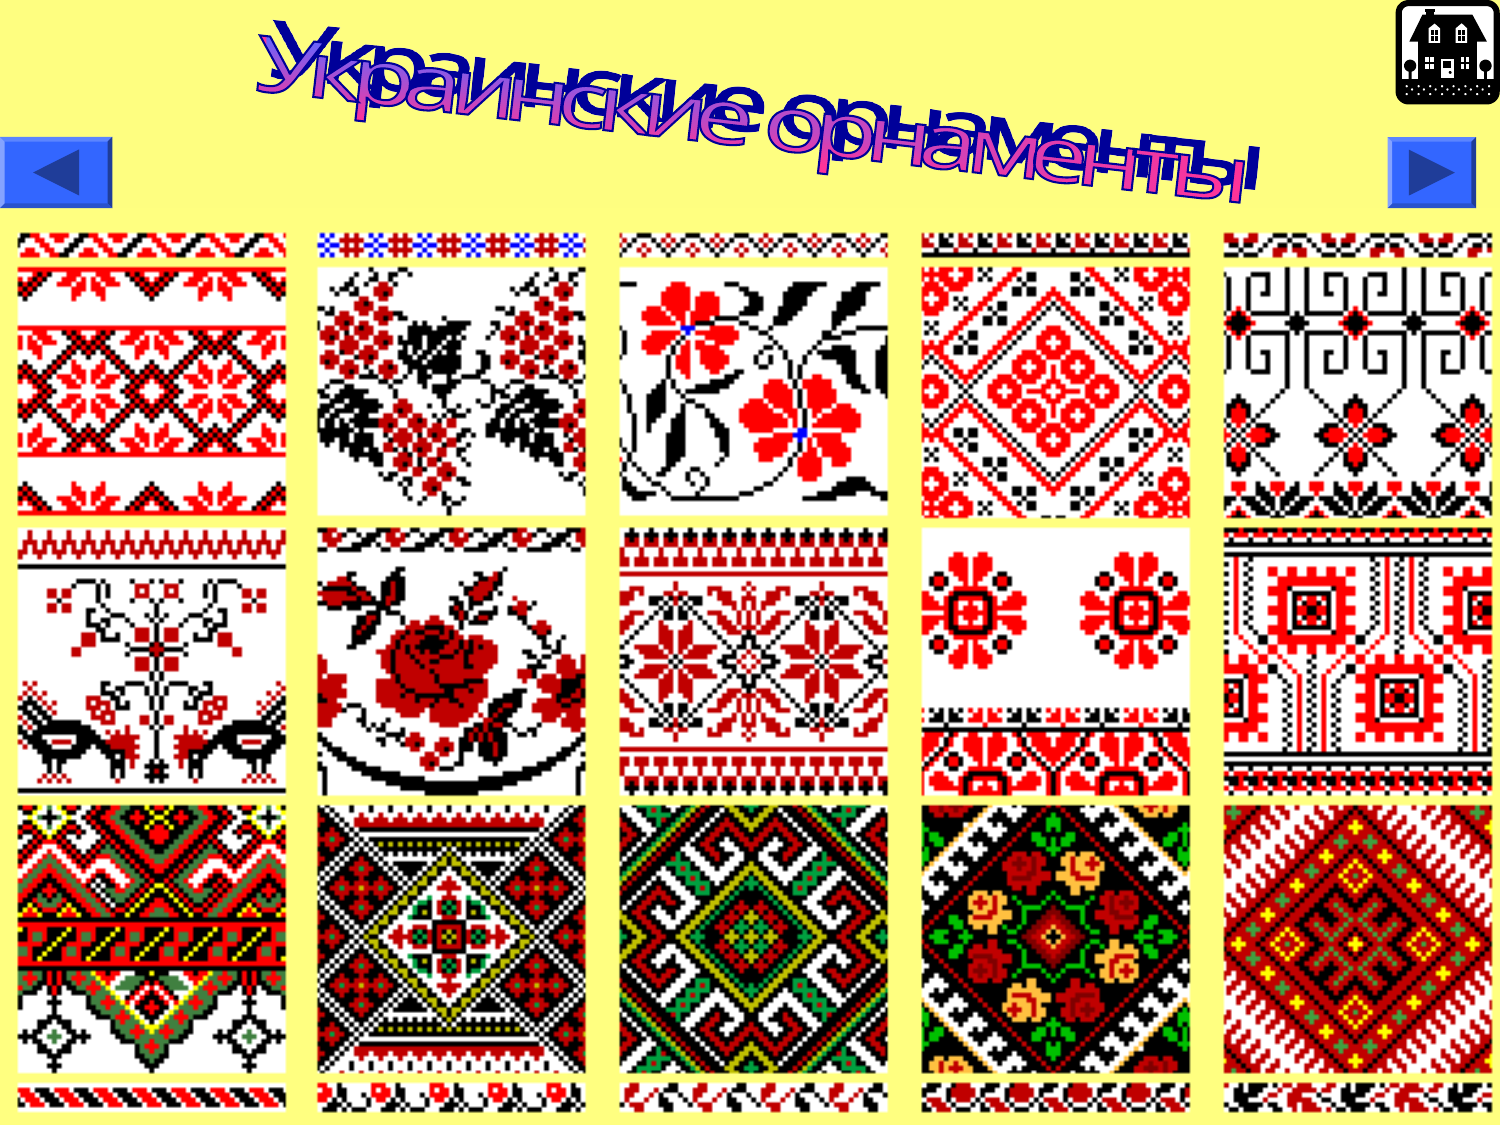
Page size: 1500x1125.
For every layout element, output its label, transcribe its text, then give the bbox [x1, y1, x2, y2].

text_box Украинские орнаменты [510, 78, 749, 146]
text_box [1388, 137, 1477, 209]
text_box Украинские орнаменты [972, 130, 1083, 184]
text_box Украинские орнаменты [871, 119, 971, 172]
text_box Украинские орнаменты [1230, 160, 1245, 203]
text_box Украинские орнаменты [257, 35, 325, 93]
text_box Украинские орнаменты [313, 55, 455, 122]
text_box Украинские орнаменты [768, 109, 873, 175]
picture [0, 0, 1500, 1125]
text_box Украинские орнаменты [1082, 143, 1223, 199]
text_box Украинские орнаменты [456, 72, 511, 119]
text_box [0, 136, 113, 209]
